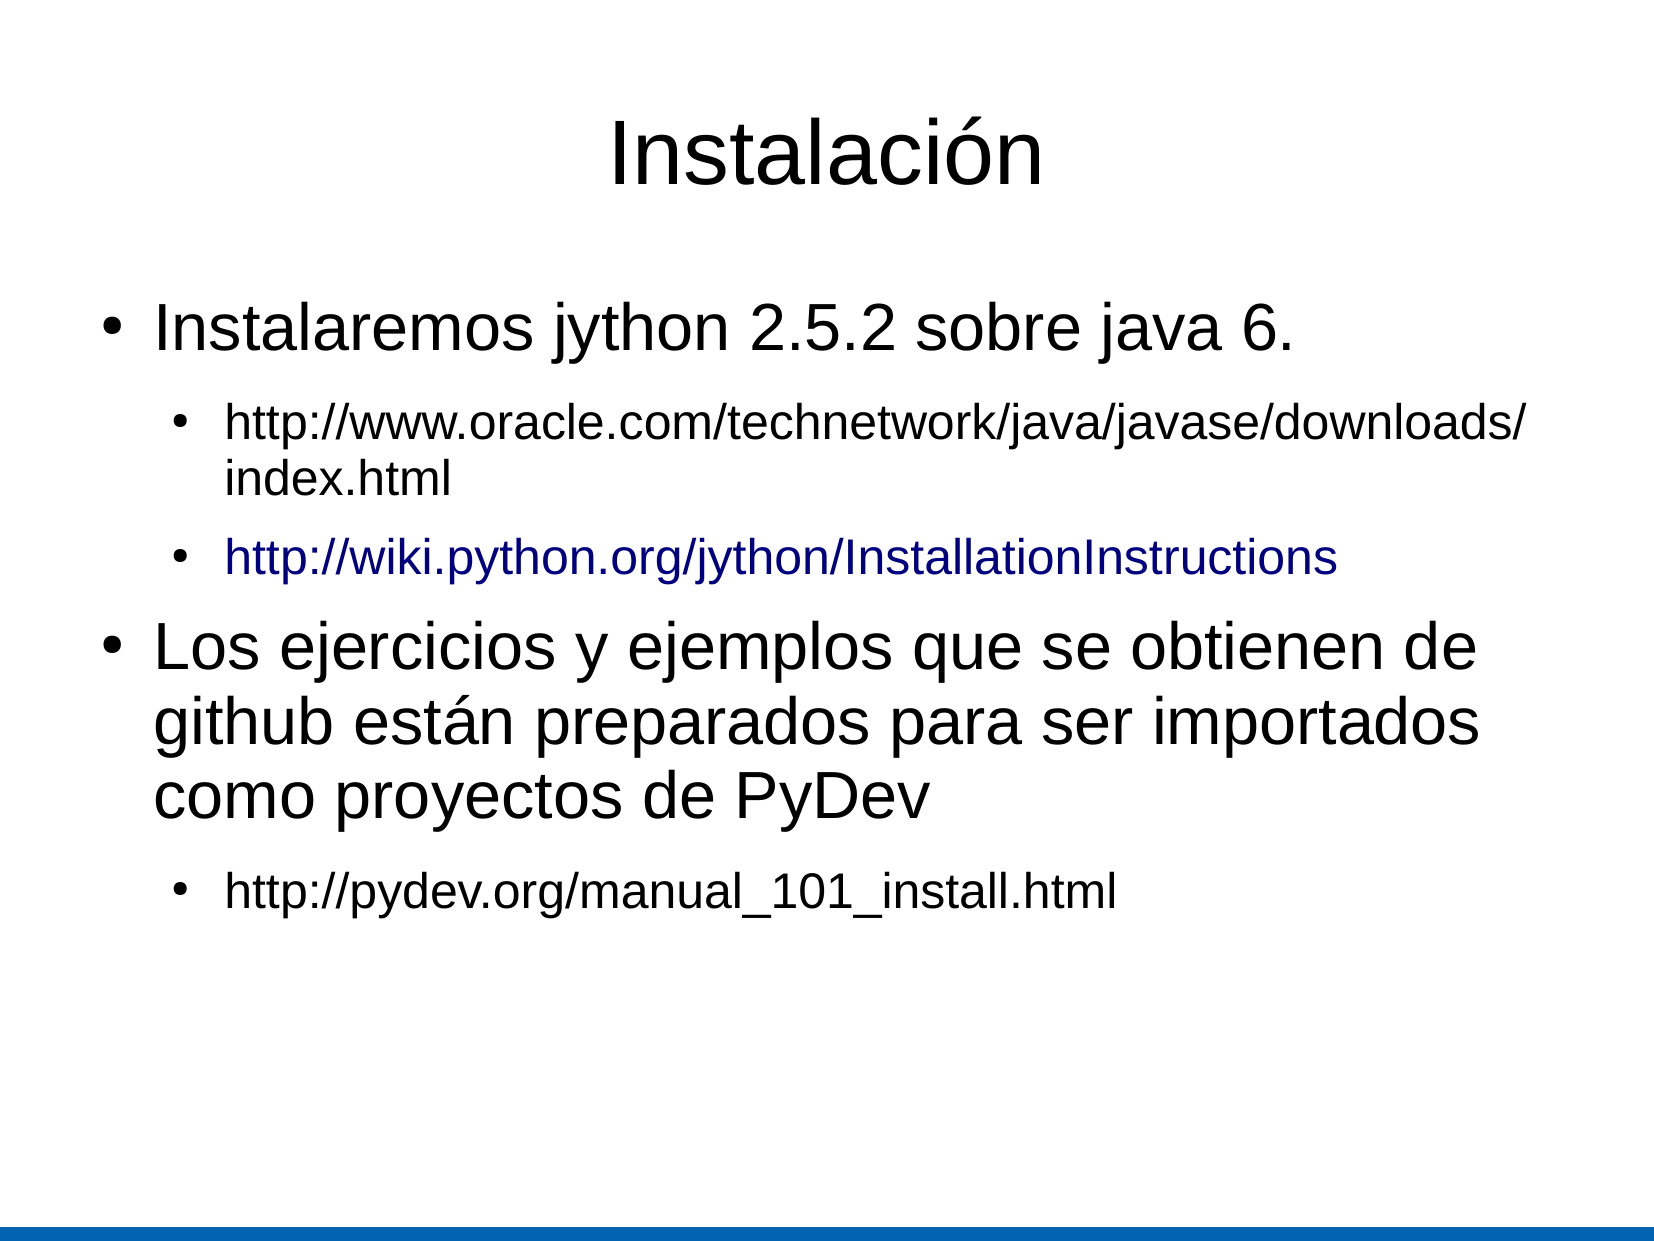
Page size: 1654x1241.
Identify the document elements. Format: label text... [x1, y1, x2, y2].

title Instalación [82, 49, 1571, 257]
list Instalaremos jython 2.5.2 sobre java 6. http://www.oracle.com/technetwork/java/javase/downloads/index.html http://wiki.python.org/jython/InstallationInstructions Los ejercicios y ejemplos que se obtienen de github están preparados para ser importados como proyectos de PyDev http://pydev.org/manual_101_install.html [82, 290, 1571, 1109]
